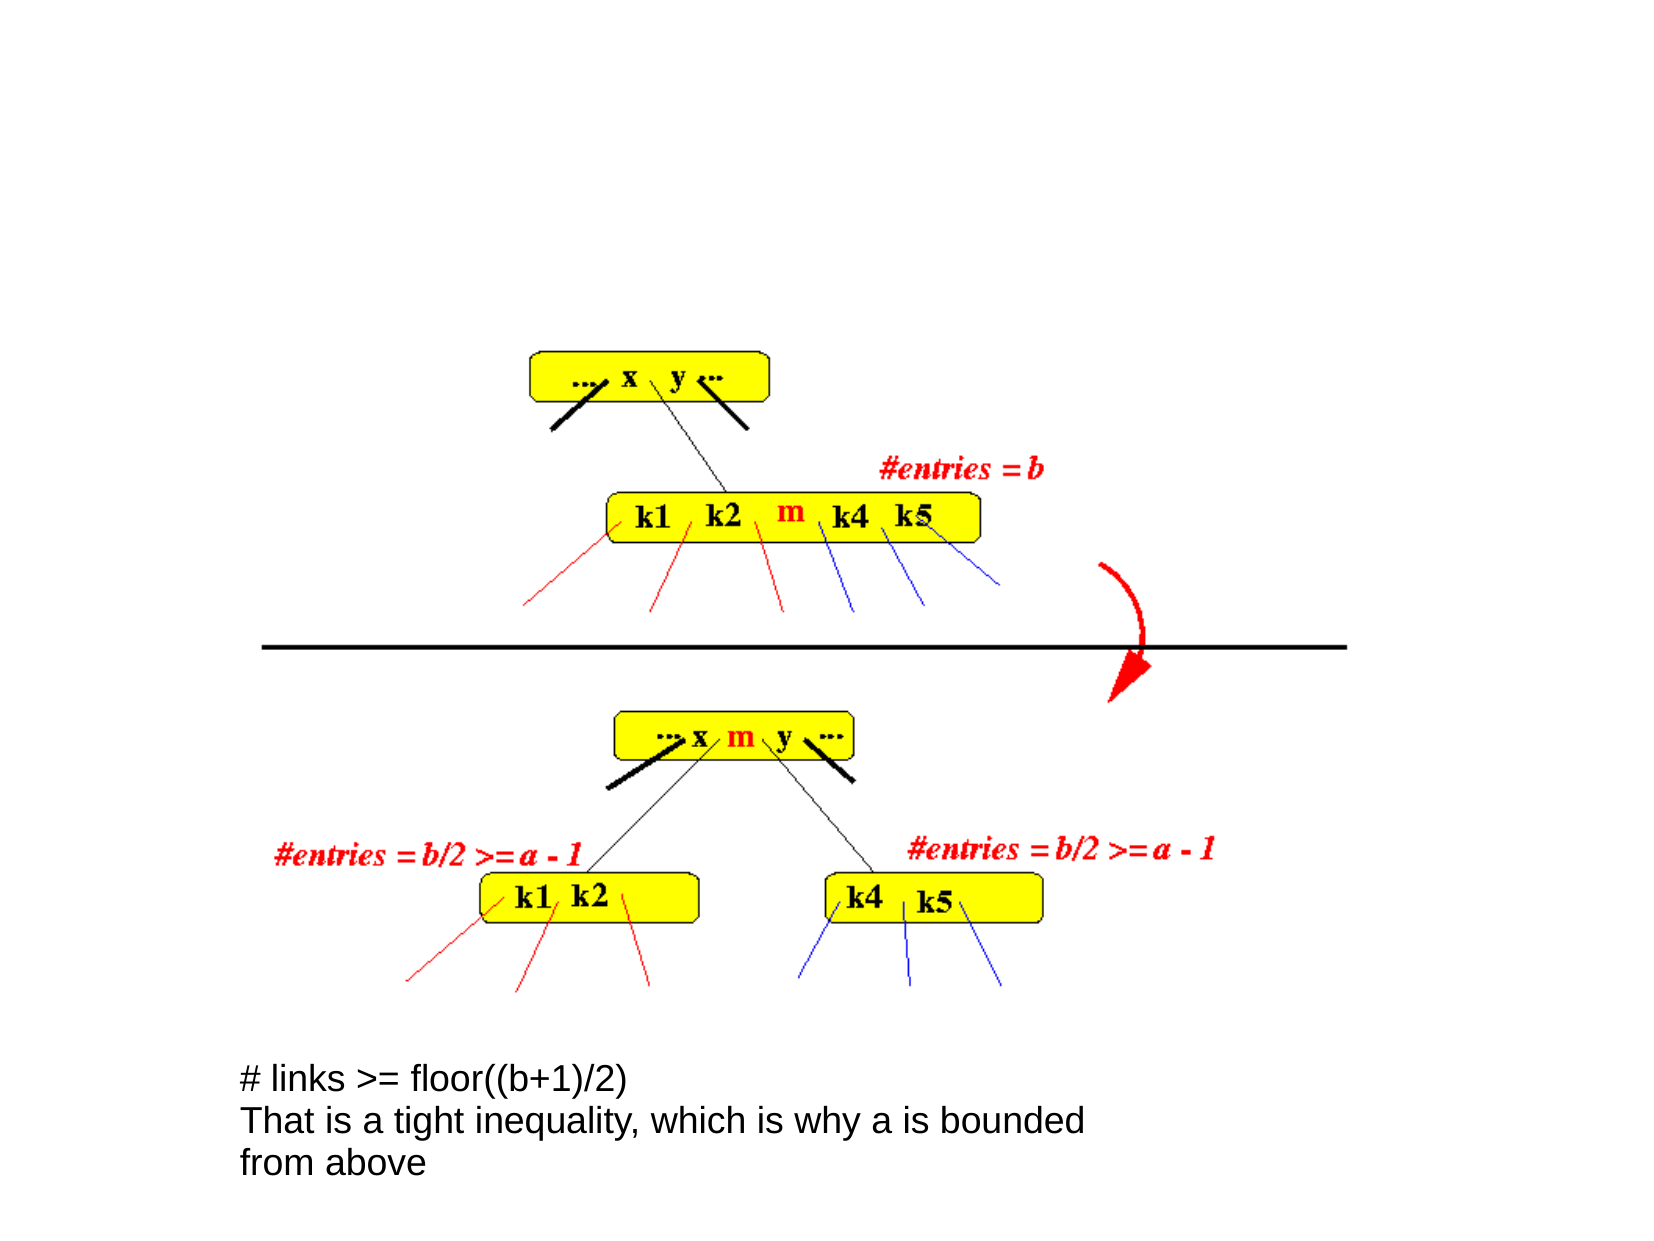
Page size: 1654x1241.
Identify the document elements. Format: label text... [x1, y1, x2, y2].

text_box # links >= floor((b+1)/2) That is a tight inequality, which is why a is bounded from above [225, 1050, 1126, 1191]
picture [223, 337, 1388, 1013]
